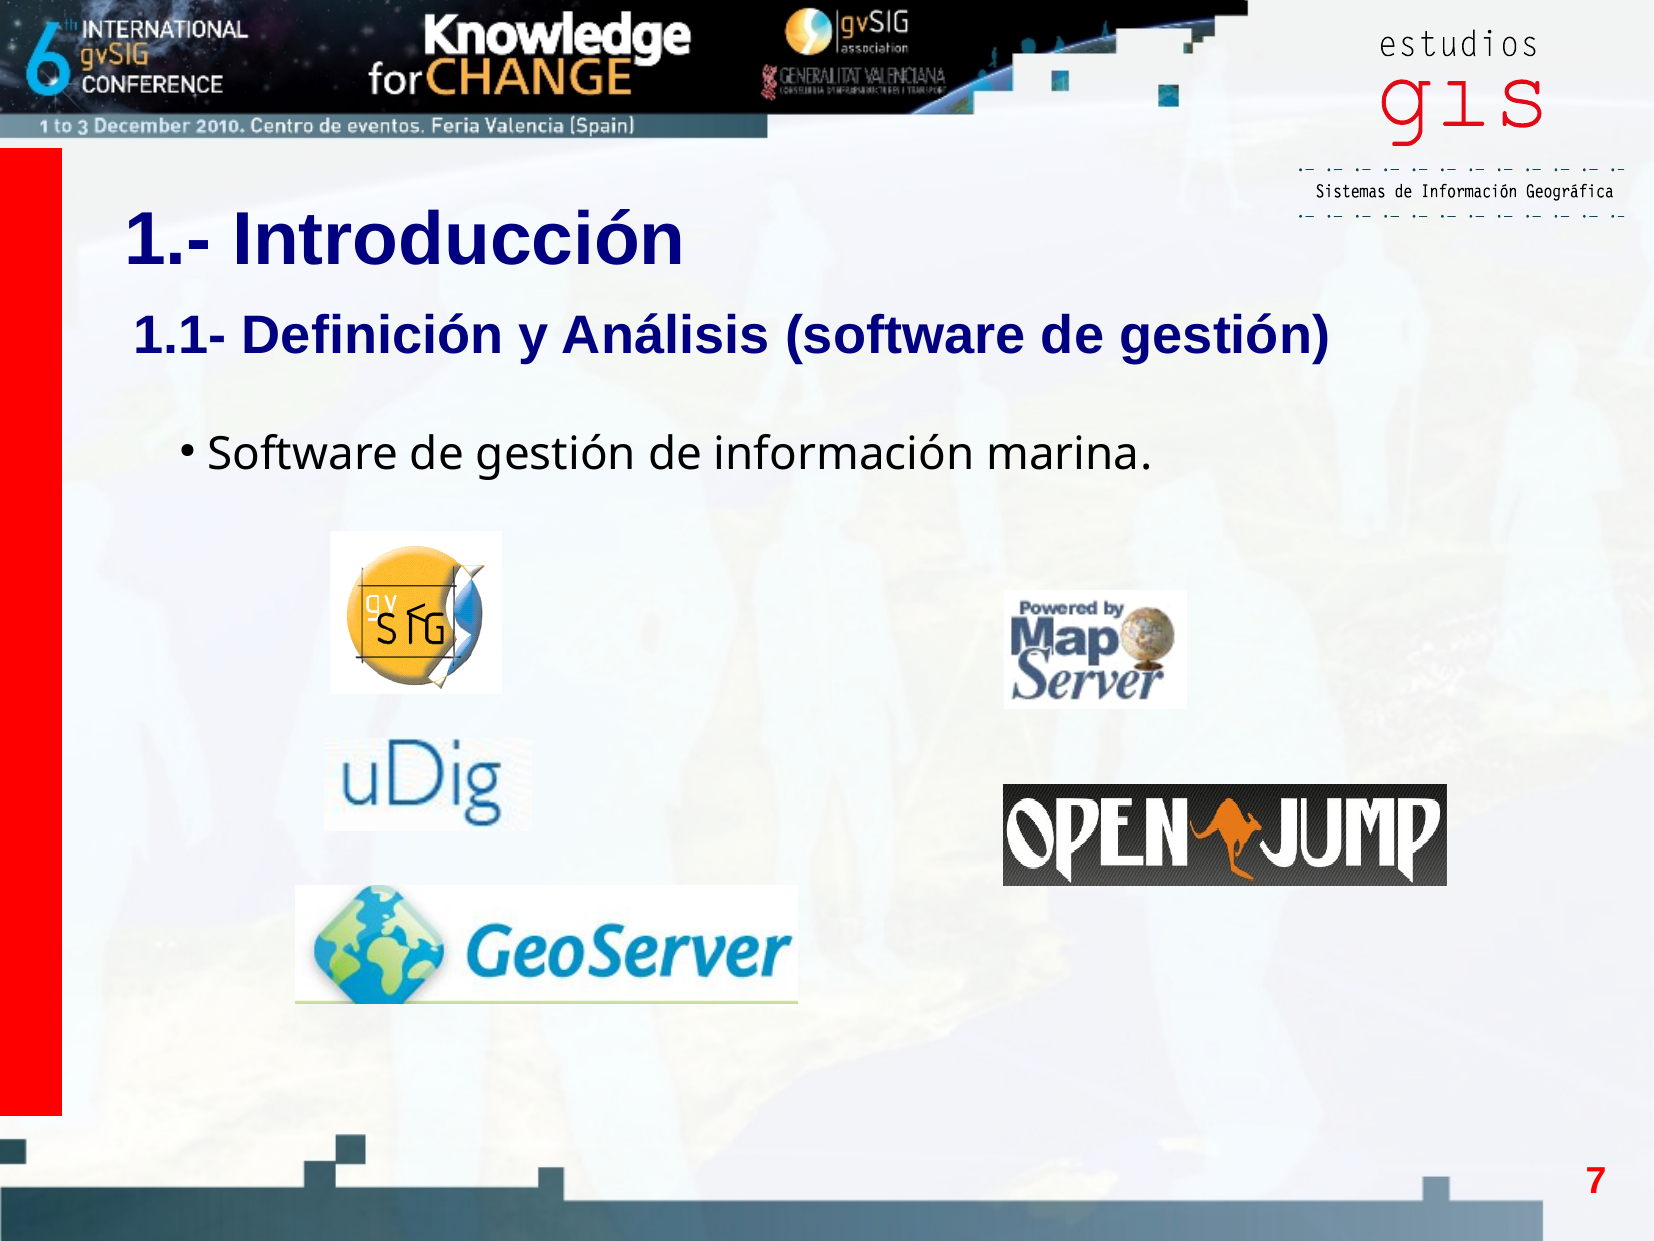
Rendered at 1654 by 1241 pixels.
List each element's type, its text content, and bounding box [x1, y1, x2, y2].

text_box 1.- Introducción 1.1- Definición y Análisis (software de gestión) [88, 147, 1418, 409]
text_box Software de gestión de información marina. [164, 413, 1536, 484]
picture [0, 0, 1654, 1241]
text_box 7 [1570, 1151, 1654, 1210]
